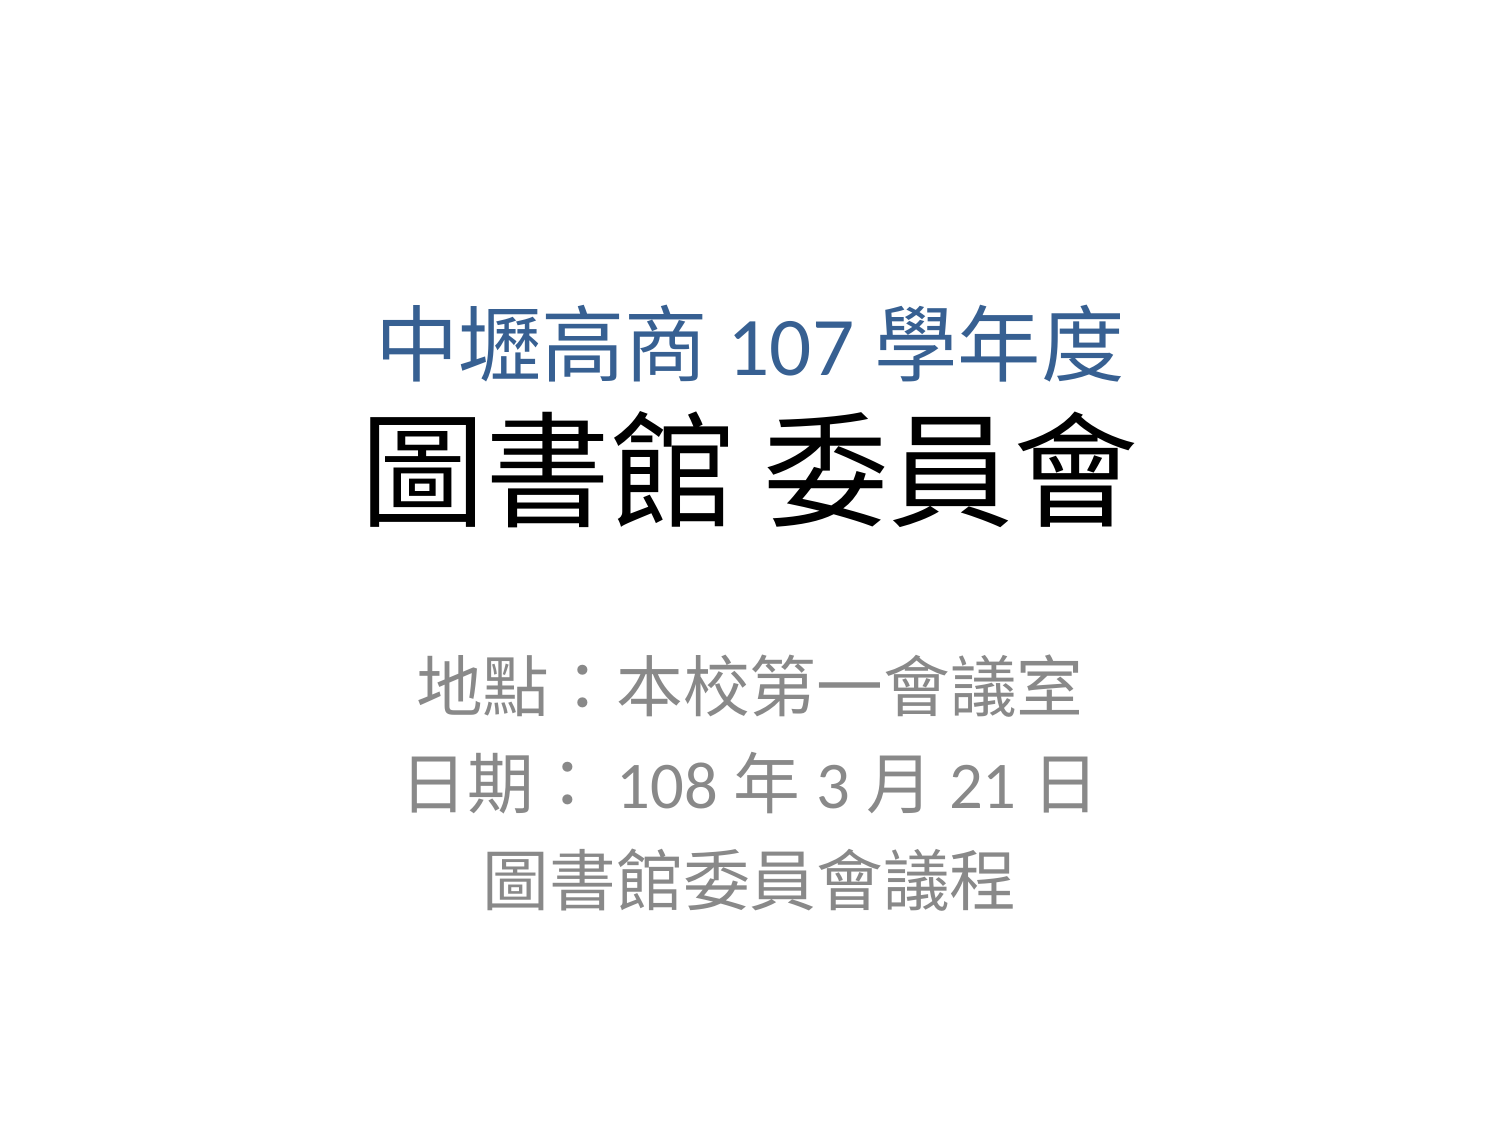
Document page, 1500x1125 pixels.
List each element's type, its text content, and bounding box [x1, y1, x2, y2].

title 中壢高商107學年度 圖書館 委員會 [112, 267, 1388, 567]
subtitle 地點：本校第一會議室 日期：108年3月21日 圖書館委員會議程 [225, 637, 1276, 925]
